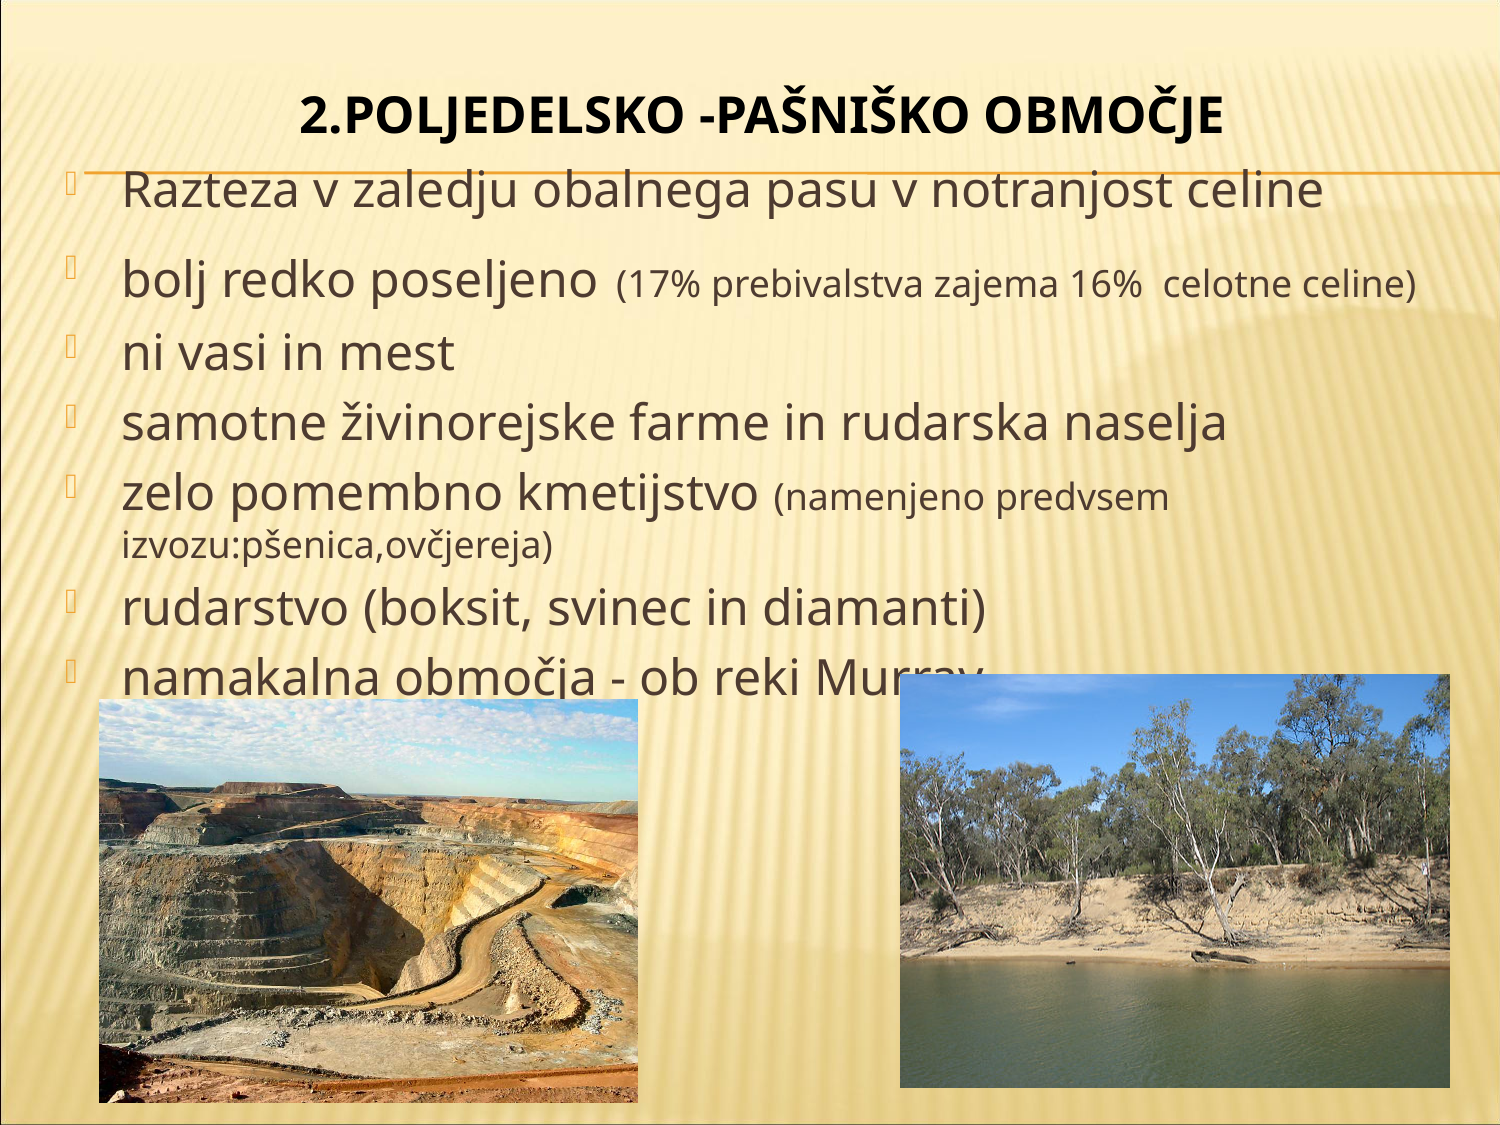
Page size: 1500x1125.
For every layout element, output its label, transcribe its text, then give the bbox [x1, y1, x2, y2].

picture [0, 0, 1500, 1125]
title 2.POLJEDELSKO -PAŠNIŠKO OBMOČJE [50, 75, 1475, 149]
list Razteza v zaledju obalnega pasu v notranjost celine bolj redko poseljeno (17% prebivalstva zajema 16% celotne celine) ni vasi in mest samotne živinorejske farme in rudarska naselja zelo pomembno kmetijstvo (namenjeno predvsem izvozu:pšenica,ovčjereja) rudarstvo (boksit, svinec in diamanti) namakalna območja - ob reki Murray [50, 149, 1475, 1038]
